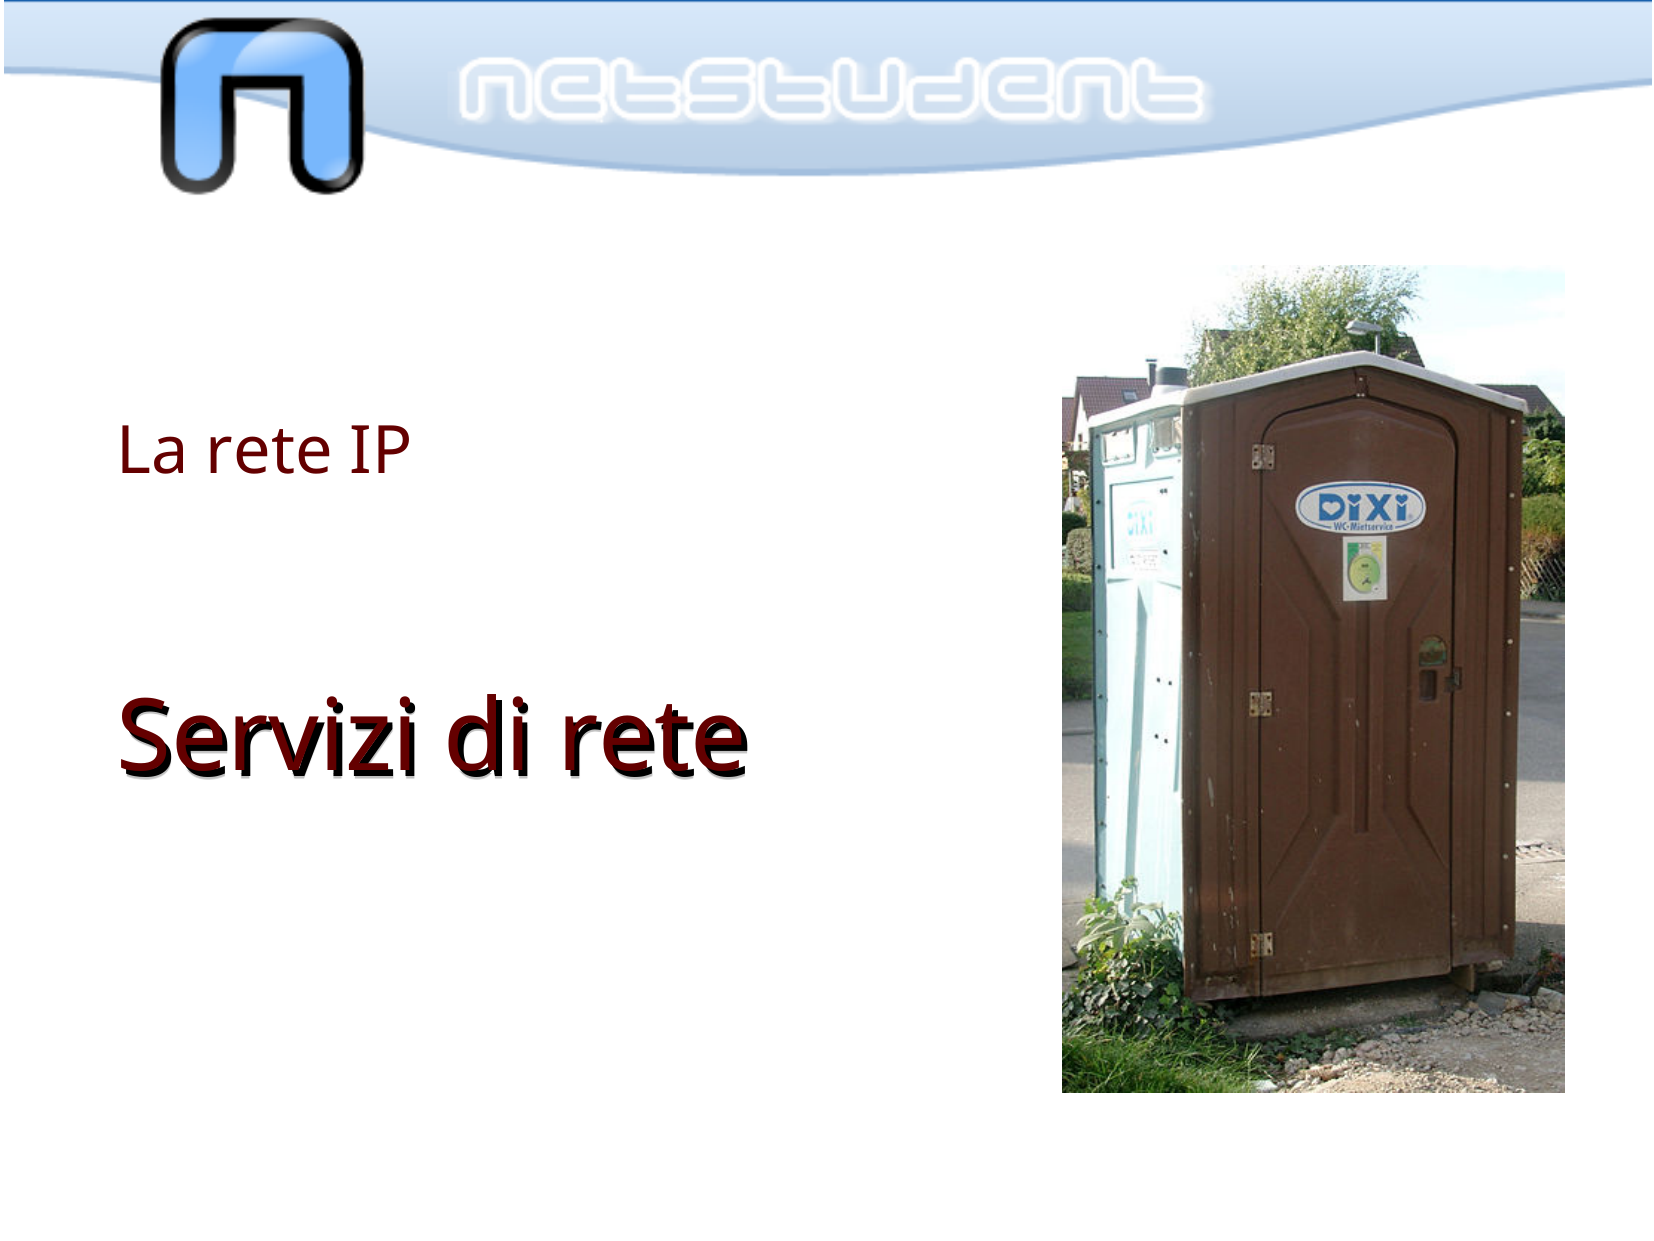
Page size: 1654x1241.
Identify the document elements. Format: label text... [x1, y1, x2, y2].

title La rete IP Servizi di rete [110, 430, 1211, 851]
picture [0, 0, 1654, 1241]
